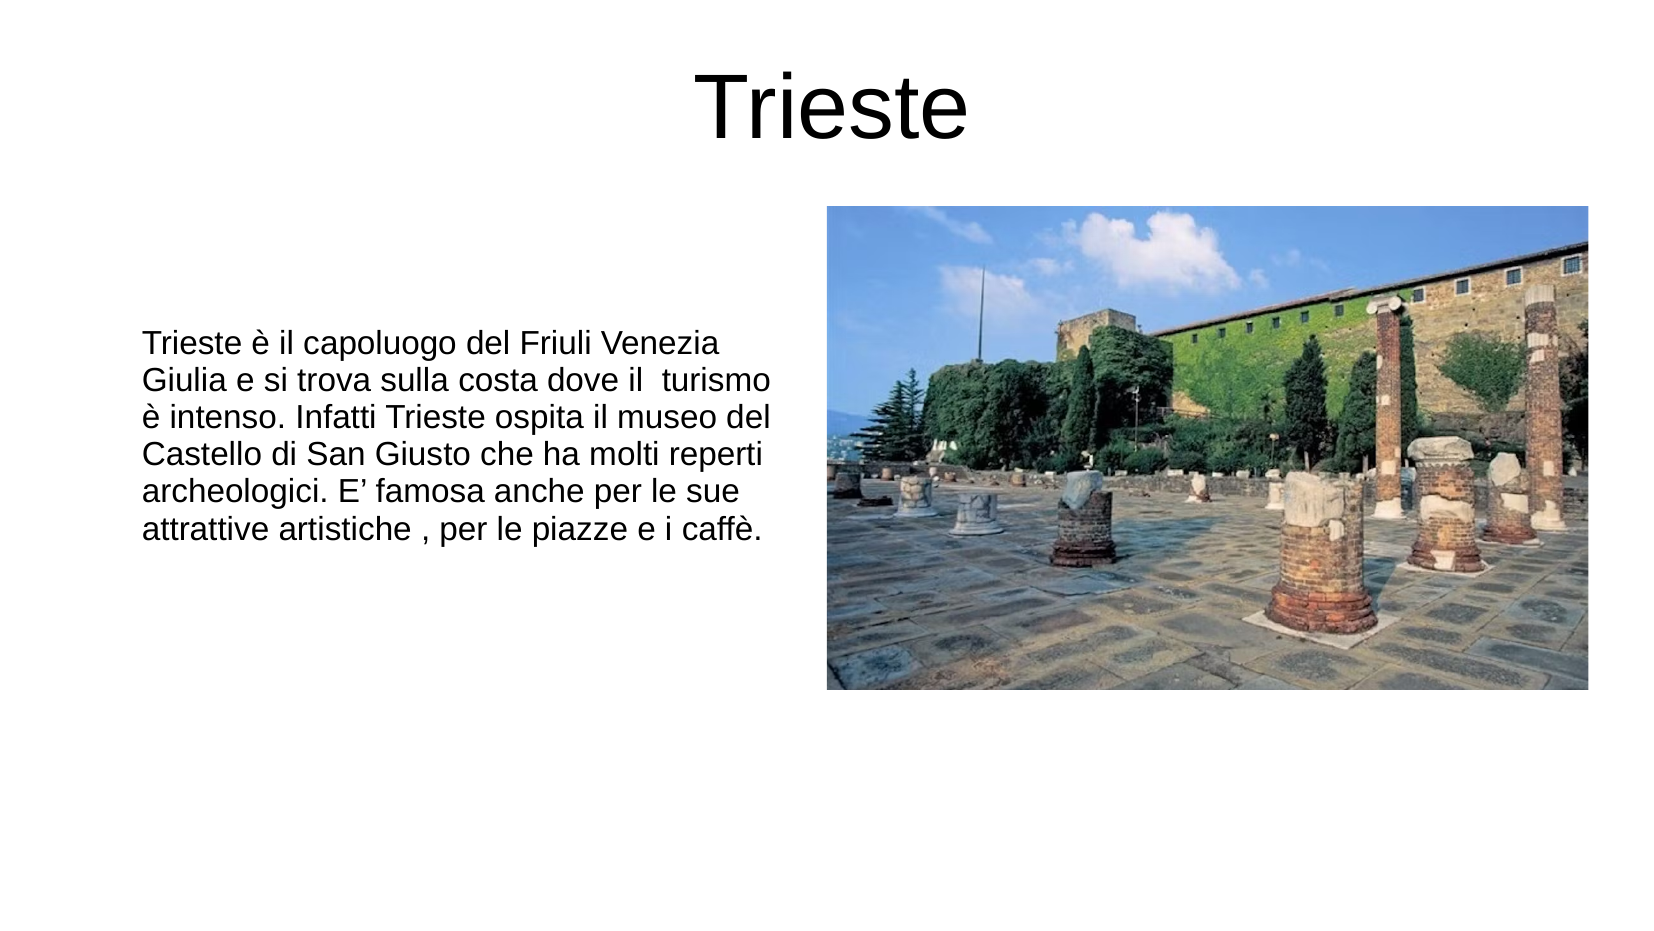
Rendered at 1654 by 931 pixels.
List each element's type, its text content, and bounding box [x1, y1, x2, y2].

picture [826, 206, 1589, 690]
title Trieste [88, 29, 1577, 185]
list Trieste è il capoluogo del Friuli Venezia Giulia e si trova sulla costa dove il turismo è intenso. Infatti Trieste ospita il museo del Castello di San Giusto che ha molti reperti archeologici. E’ famosa anche per le sue attrattive artistiche , per le piazze e i caffè. [71, 324, 798, 621]
